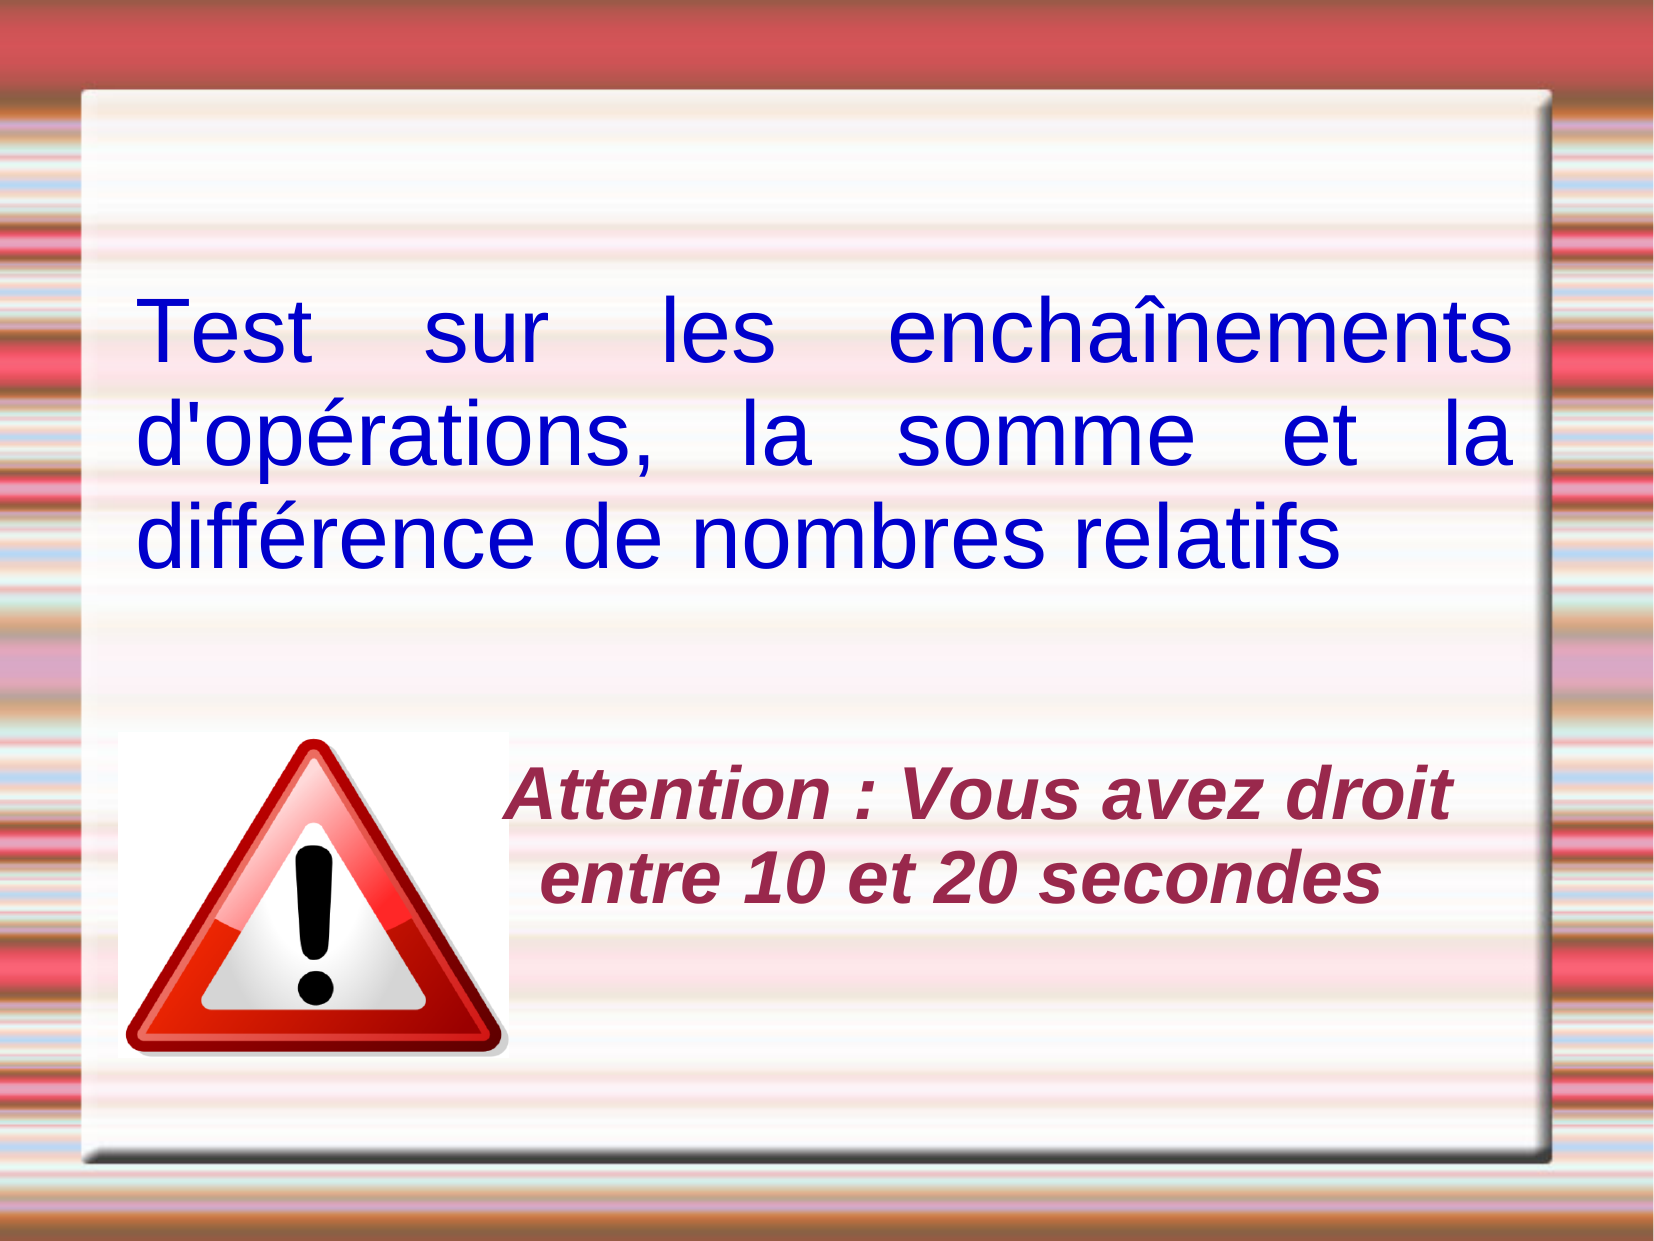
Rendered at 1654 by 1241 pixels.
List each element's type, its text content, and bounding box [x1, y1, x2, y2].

title Attention : Vous avez droit entre 10 et 20 secondes [503, 709, 1536, 962]
picture [0, 0, 1654, 1241]
subtitle Test sur les enchaînements d'opérations, la somme et la différence de nombres relatifs [134, 962, 1516, 1203]
subtitle Test sur les enchaînements d'opérations, la somme et la différence de nombres relatifs [134, 279, 1516, 732]
